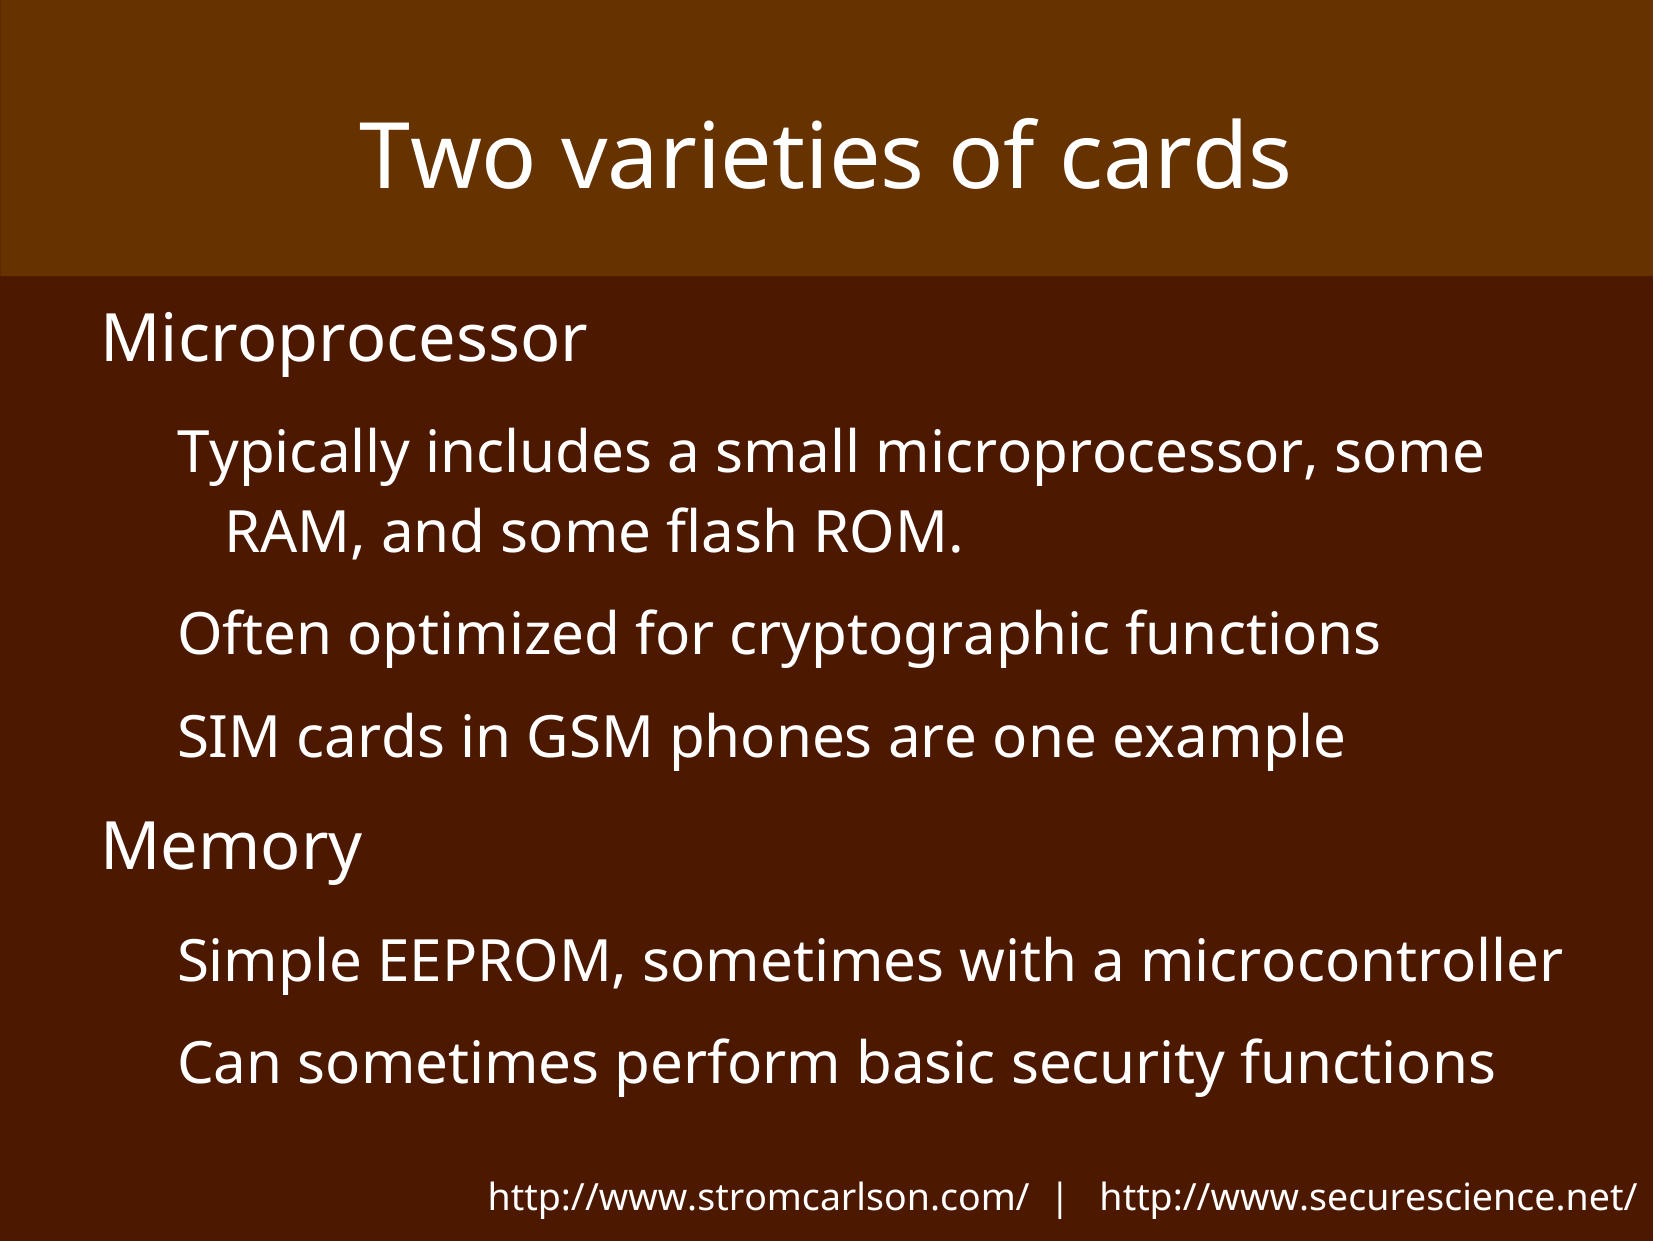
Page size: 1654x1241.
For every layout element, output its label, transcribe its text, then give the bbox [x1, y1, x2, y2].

list Microprocessor Typically includes a small microprocessor, some RAM, and some flash ROM. Often optimized for cryptographic functions SIM cards in GSM phones are one example Memory Simple EEPROM, sometimes with a microcontroller Can sometimes perform basic security functions [82, 290, 1571, 1109]
title Two varieties of cards [82, 49, 1571, 257]
